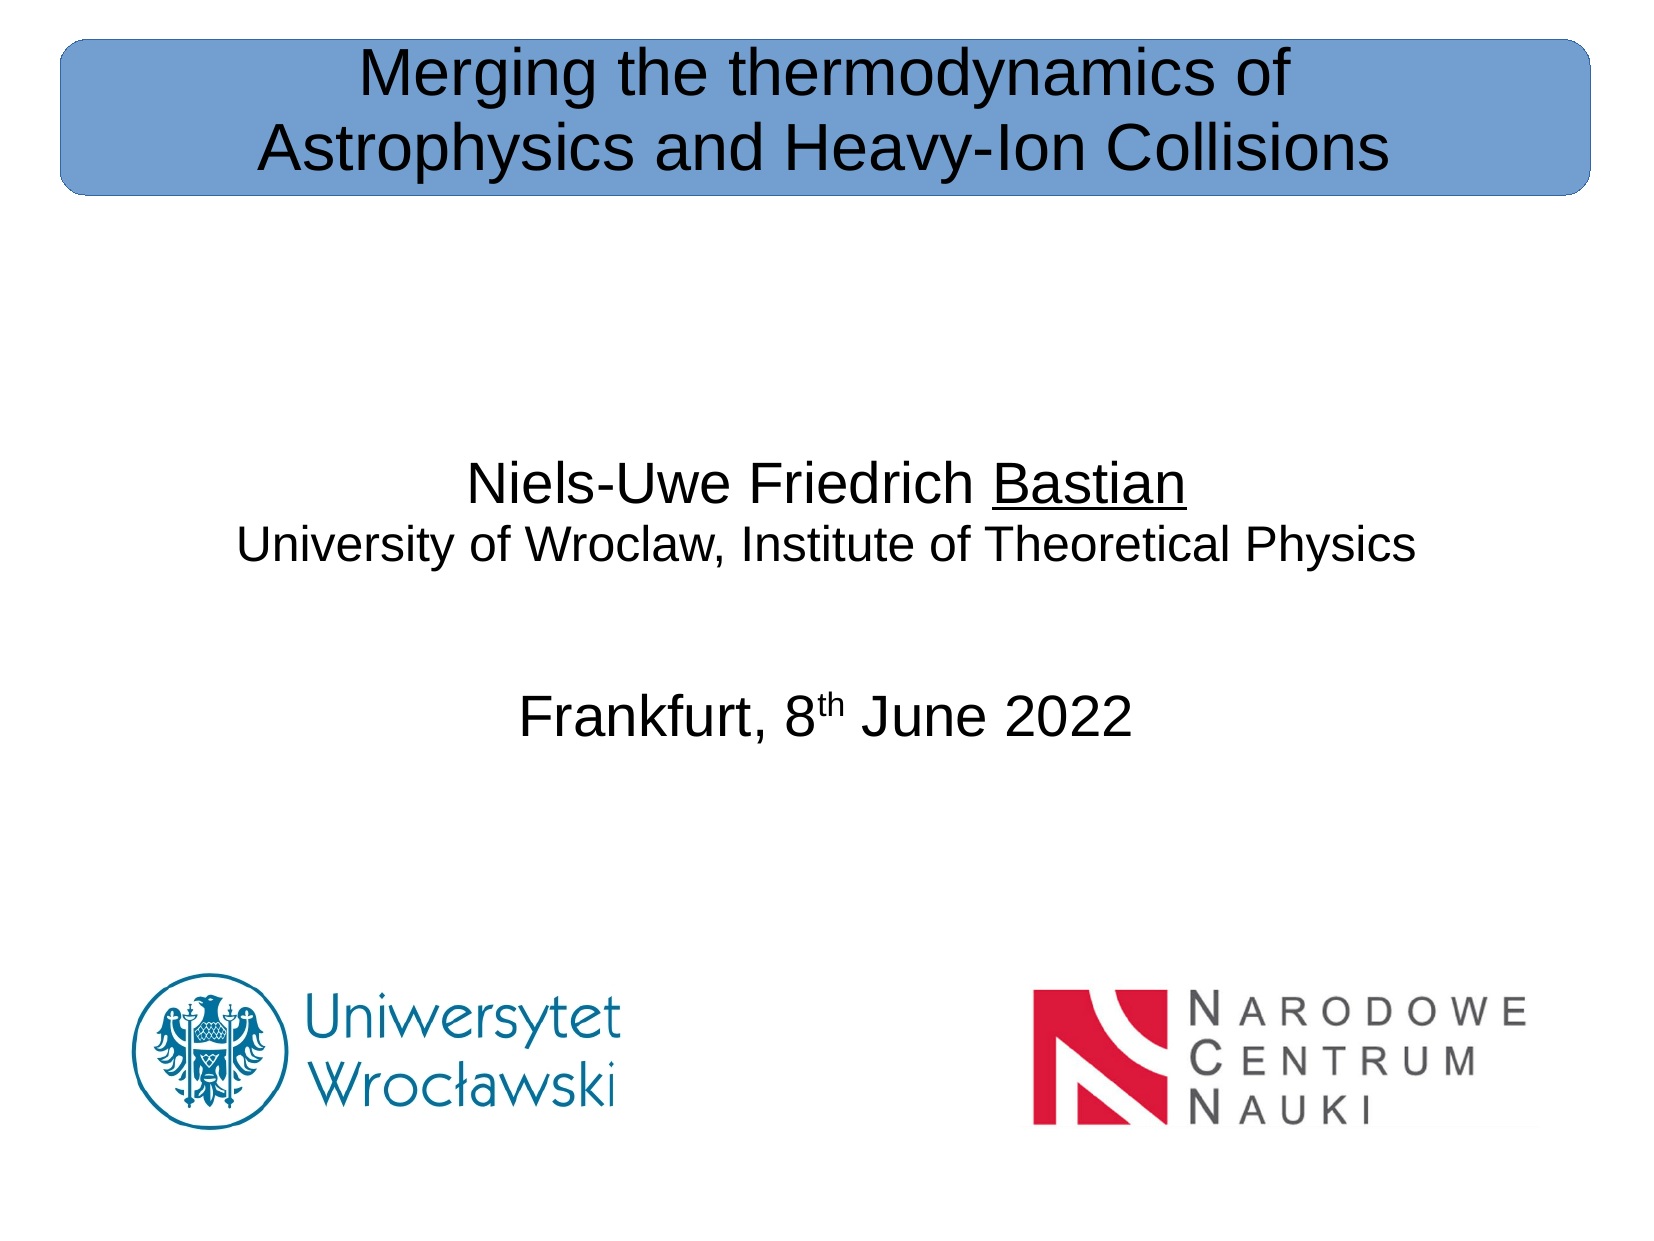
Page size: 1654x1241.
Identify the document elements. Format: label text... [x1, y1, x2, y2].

text_box [65, 185, 1585, 196]
picture [74, 919, 706, 1194]
title Merging the thermodynamics of Astrophysics and Heavy-Ion Collisions [60, 34, 1591, 185]
picture [1020, 984, 1539, 1129]
subtitle Niels-Uwe Friedrich Bastian University of Wroclaw, Institute of Theoretical Physics Frankfurt, 8th June 2022 [82, 450, 1571, 750]
